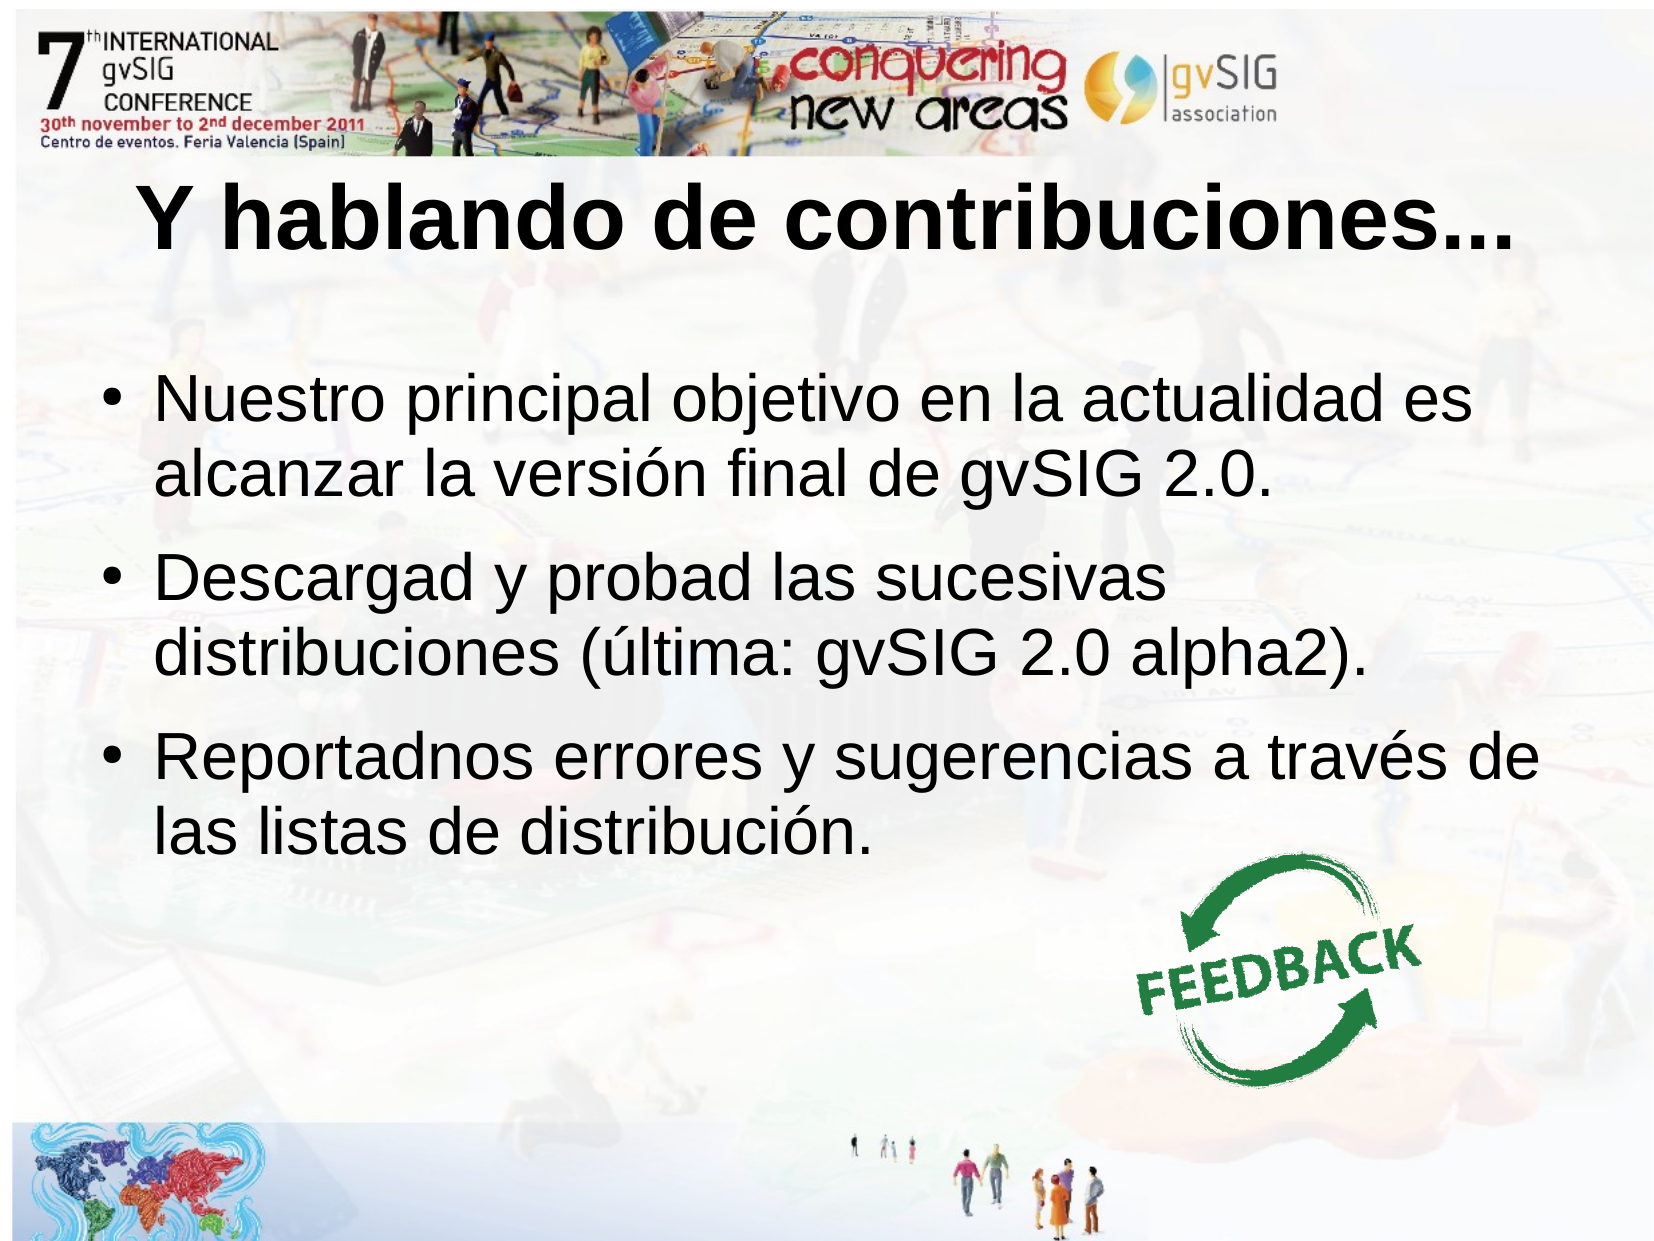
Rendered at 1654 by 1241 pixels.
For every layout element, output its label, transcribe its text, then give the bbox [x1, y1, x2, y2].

title Y hablando de contribuciones... [82, 114, 1571, 322]
picture [12, 9, 1654, 1241]
list Nuestro principal objetivo en la actualidad es alcanzar la versión final de gvSIG 2.0. Descargad y probad las sucesivas distribuciones (última: gvSIG 2.0 alpha2). Reportadnos errores y sugerencias a través de las listas de distribución. [82, 361, 1571, 1180]
